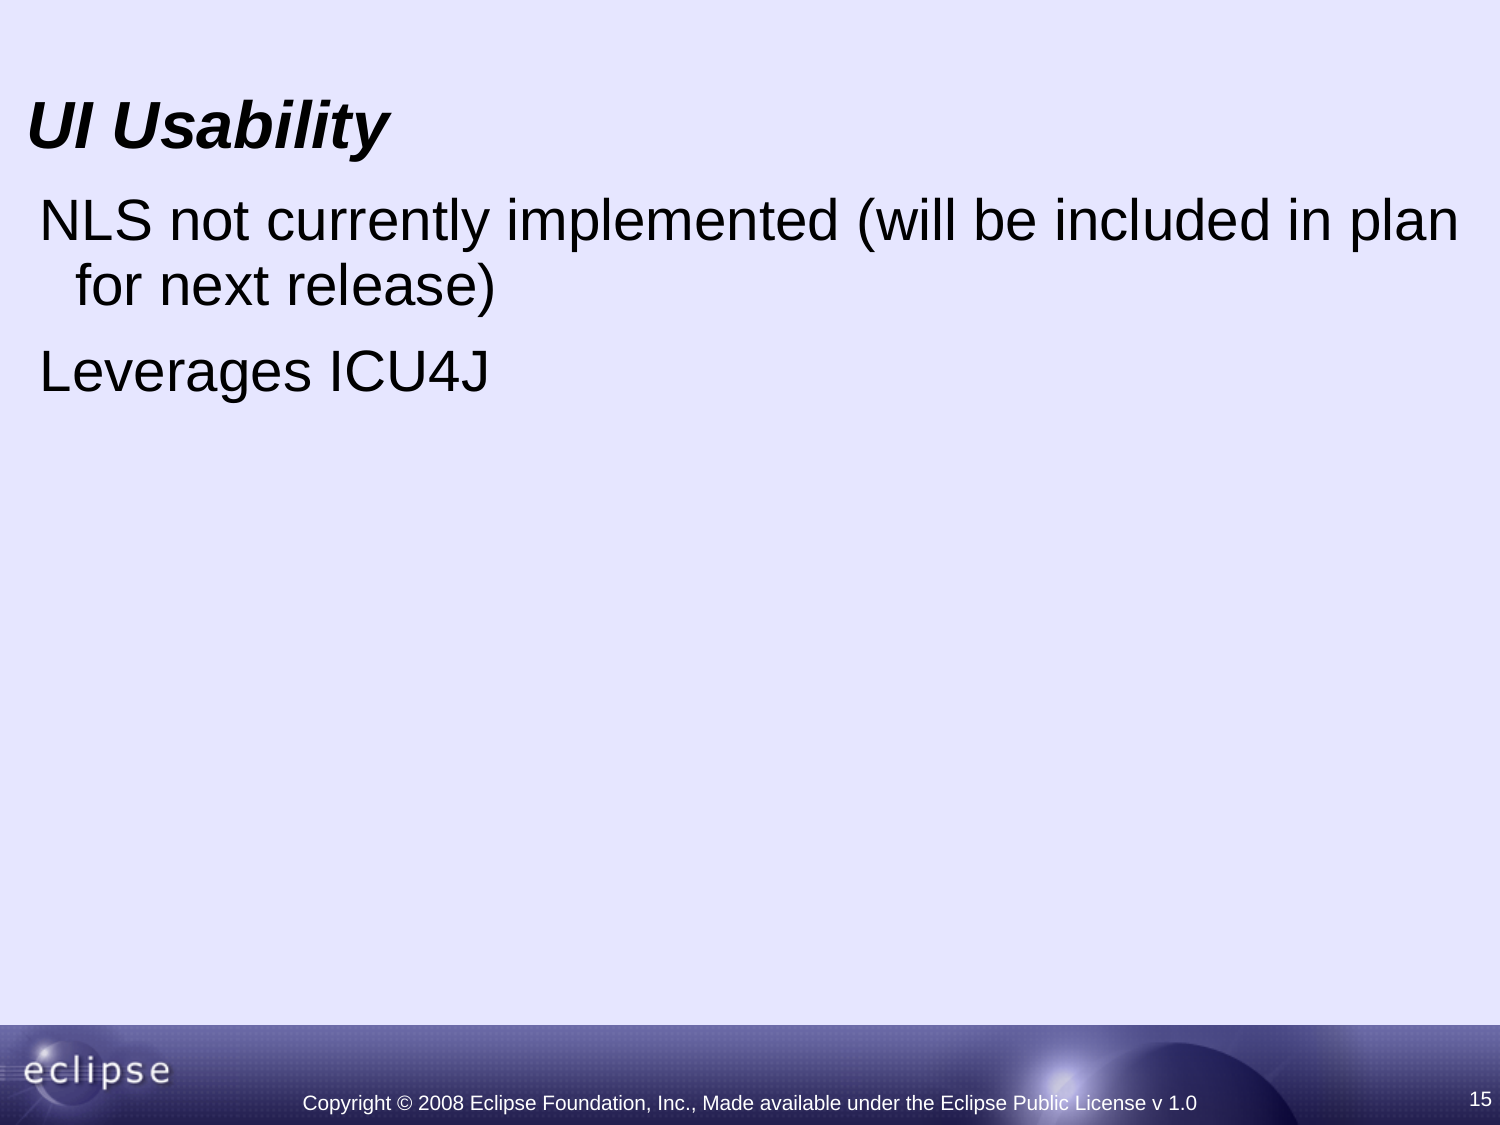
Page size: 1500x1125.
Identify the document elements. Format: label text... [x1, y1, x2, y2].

title UI Usability [26, 77, 1474, 179]
picture [0, 1025, 1500, 1125]
list NLS not currently implemented (will be included in plan for next release) Leverages ICU4J [37, 187, 1463, 1021]
